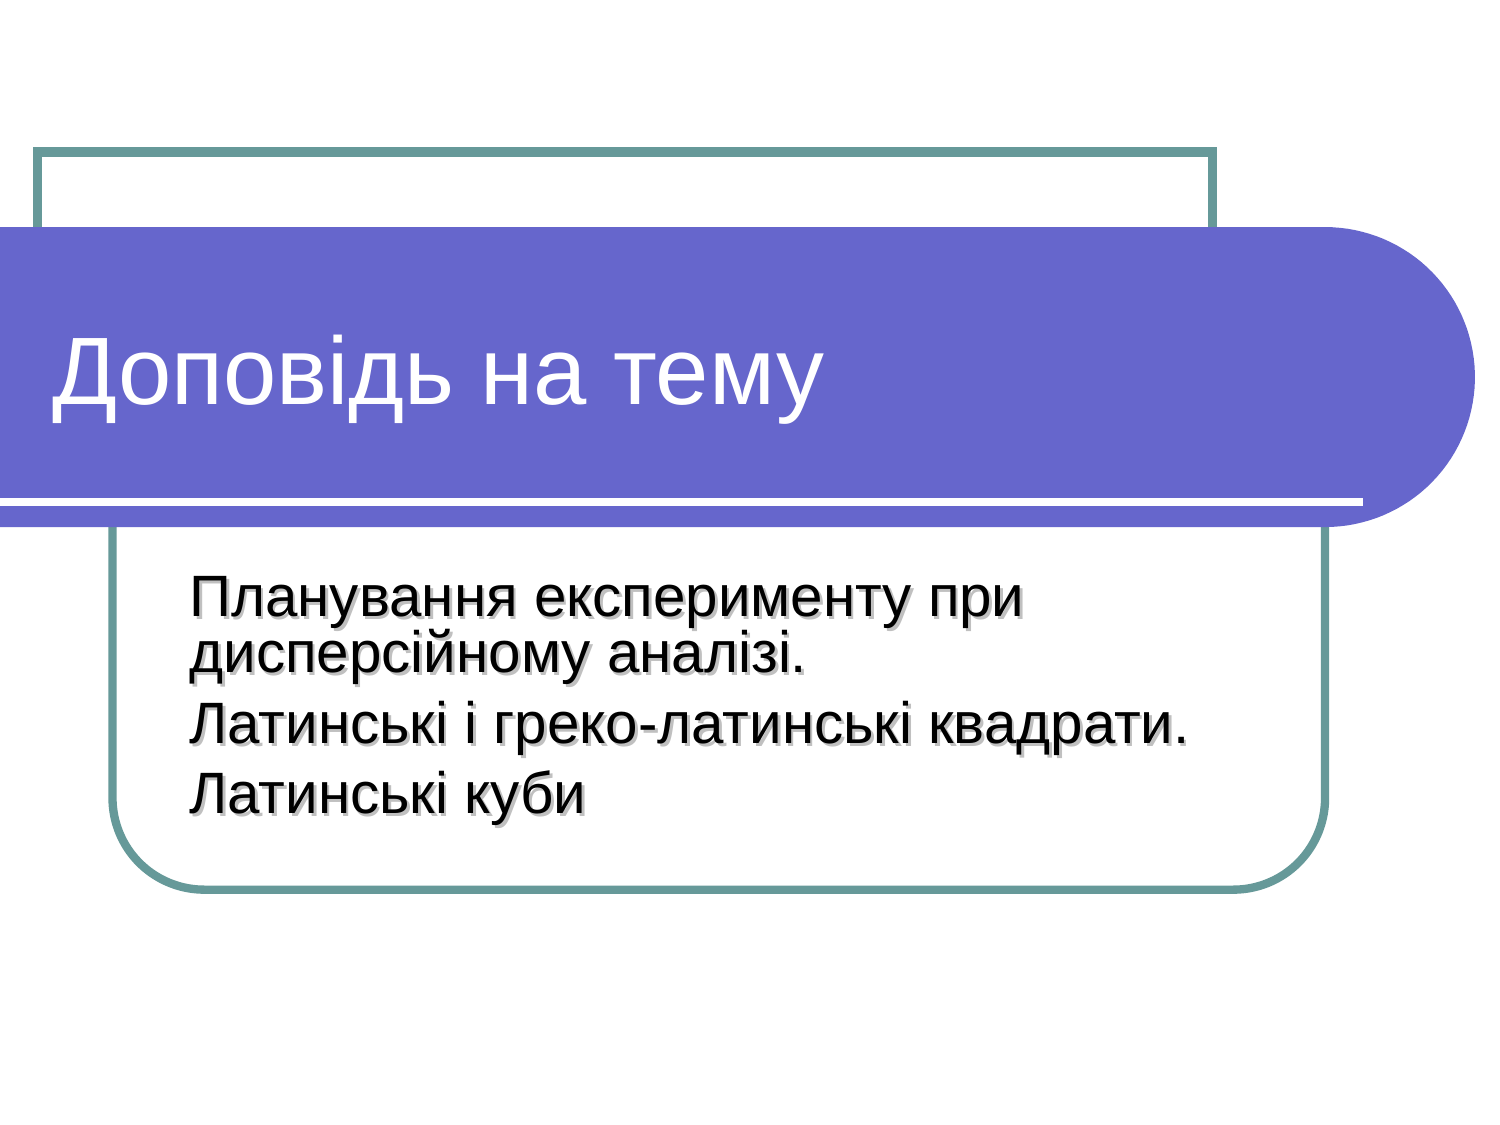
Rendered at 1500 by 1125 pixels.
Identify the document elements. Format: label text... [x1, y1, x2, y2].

subtitle Планування експерименту при дисперсійному аналізі. Латинські і греко-латинські квадрати. Латинські куби [174, 564, 1263, 840]
title Доповідь на тему [37, 234, 1363, 499]
